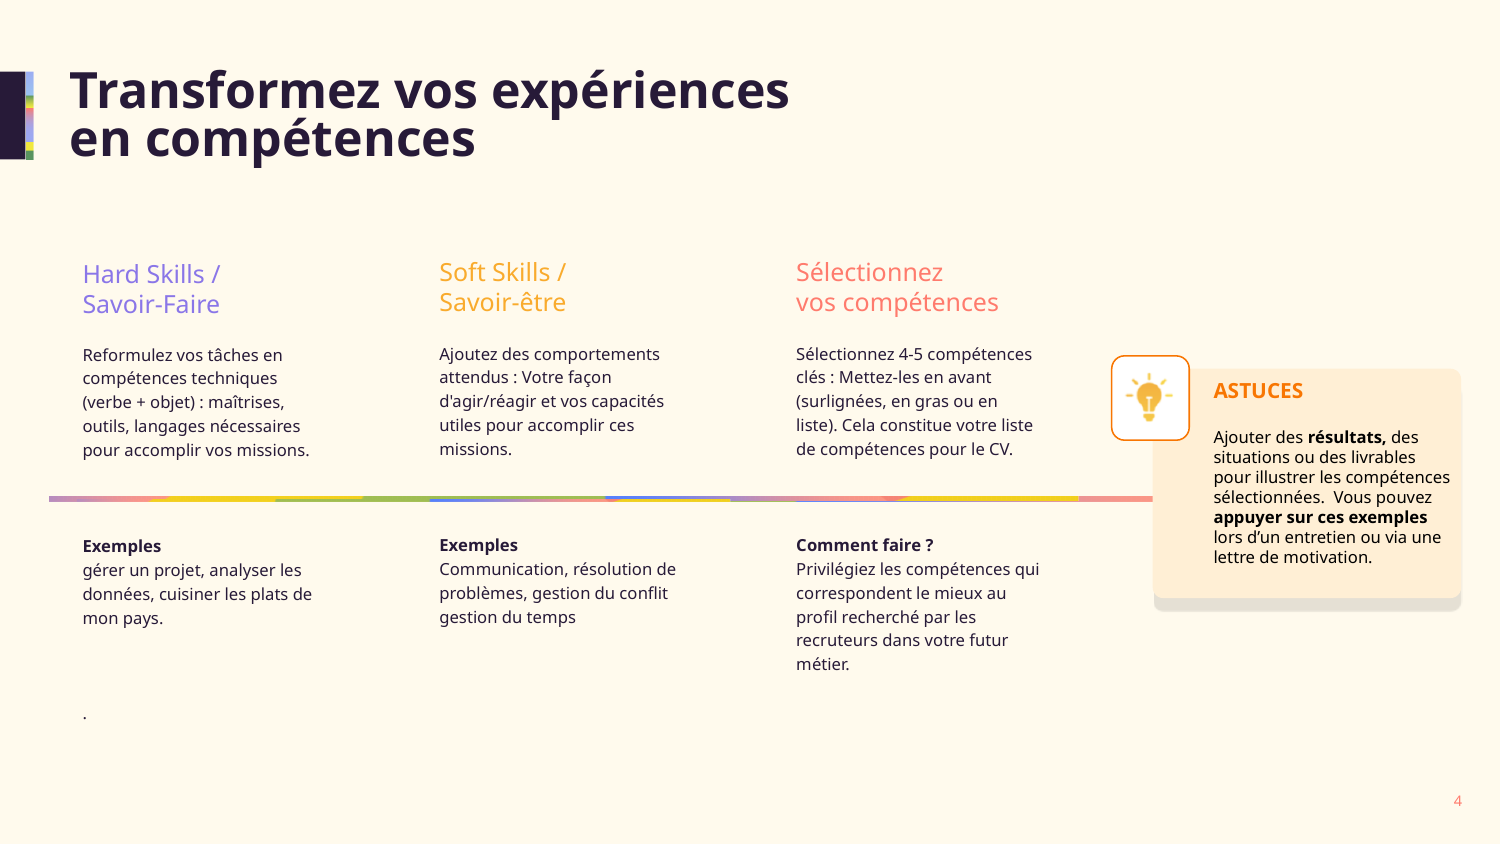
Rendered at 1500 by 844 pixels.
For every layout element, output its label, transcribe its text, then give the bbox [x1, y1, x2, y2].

text_box Reformulez vos tâches en compétences techniques (verbe + objet) : maîtrises, outils, langages nécessaires pour accomplir vos missions. Exemples gérer un projet, analyser les données, cuisiner les plats de mon pays. . [82, 340, 330, 496]
text_box Ajoutez des comportements attendus : Votre façon d'agir/réagir et vos capacités utiles pour accomplir ces missions. Exemples Communication, résolution de problèmes, gestion du conflit gestion du temps [439, 502, 687, 746]
text_box Ajoutez des comportements attendus : Votre façon d'agir/réagir et vos capacités utiles pour accomplir ces missions. Exemples Communication, résolution de problèmes, gestion du conflit gestion du temps [439, 339, 687, 496]
picture [15, 66, 44, 166]
picture [1120, 366, 1180, 429]
text_box Sélectionnez 4-5 compétences clés : Mettez-les en avant (surlignées, en gras ou en liste). Cela constitue votre liste de compétences pour le CV. Comment faire ? Privilégiez les compétences qui correspondent le mieux au profil recherché par les recruteurs dans votre futur métier. [796, 501, 1043, 746]
text_box [1111, 355, 1462, 599]
text_box Soft Skills / Savoir-être [439, 286, 739, 317]
title Transformez vos expériences en compétences [70, 70, 812, 370]
text_box Reformulez vos tâches en compétences techniques (verbe + objet) : maîtrises, outils, langages nécessaires pour accomplir vos missions. Exemples gérer un projet, analyser les données, cuisiner les plats de mon pays. . [82, 502, 330, 724]
text_box Sélectionnez vos compétences [796, 286, 1123, 317]
text_box Sélectionnez 4-5 compétences clés : Mettez-les en avant (surlignées, en gras ou en liste). Cela constitue votre liste de compétences pour le CV. Comment faire ? Privilégiez les compétences qui correspondent le mieux au profil recherché par les recruteurs dans votre futur métier. [796, 339, 1043, 496]
text_box Hard Skills / Savoir-Faire [82, 287, 386, 318]
slide_number <number> [1442, 556, 1474, 844]
picture [49, 496, 1152, 502]
text_box ASTUCES Ajouter des résultats, des situations ou des livrables pour illustrer les compétences sélectionnées. Vous pouvez appuyer sur ces exemples lors d’un entretien ou via une lettre de motivation. [1213, 377, 1452, 744]
